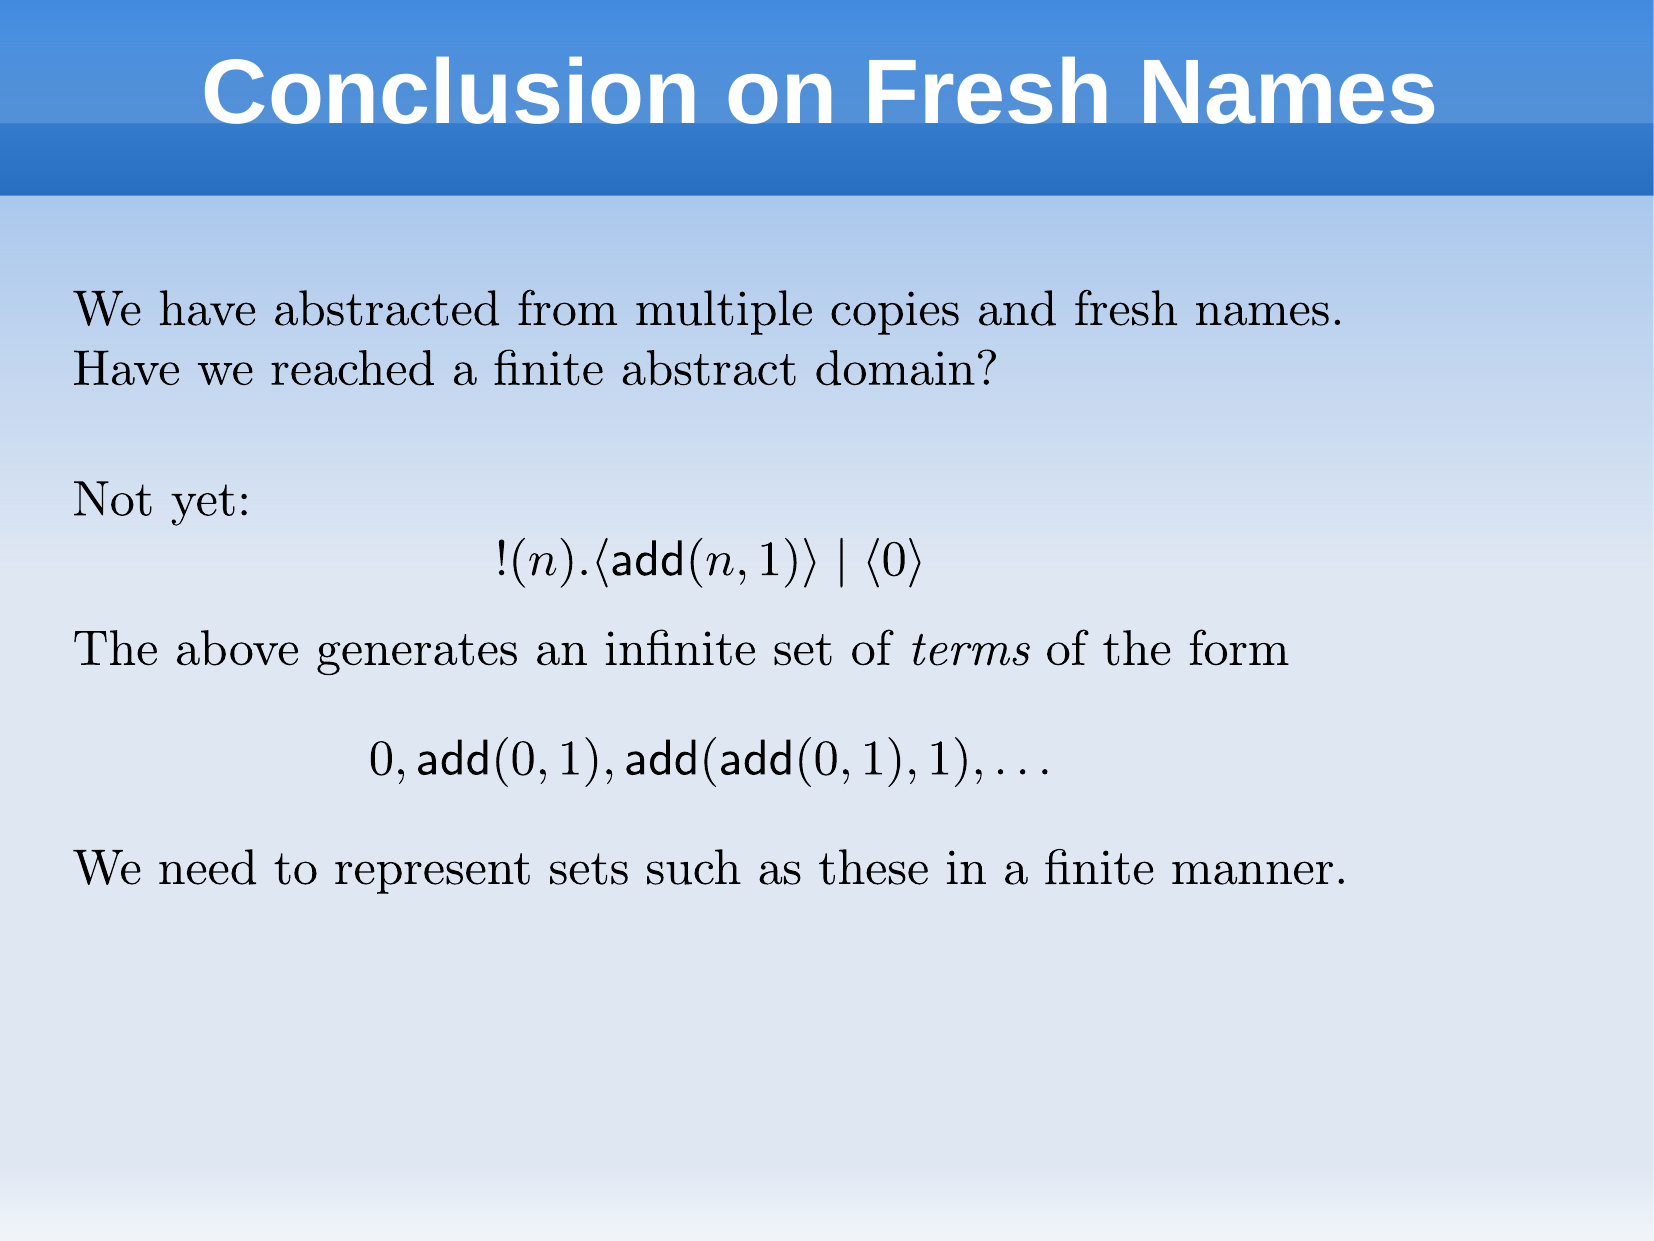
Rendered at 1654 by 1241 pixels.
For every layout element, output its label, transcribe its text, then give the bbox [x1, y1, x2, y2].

picture [0, 0, 1654, 1241]
text_box [72, 289, 1349, 894]
title Conclusion on Fresh Names [76, 0, 1565, 196]
